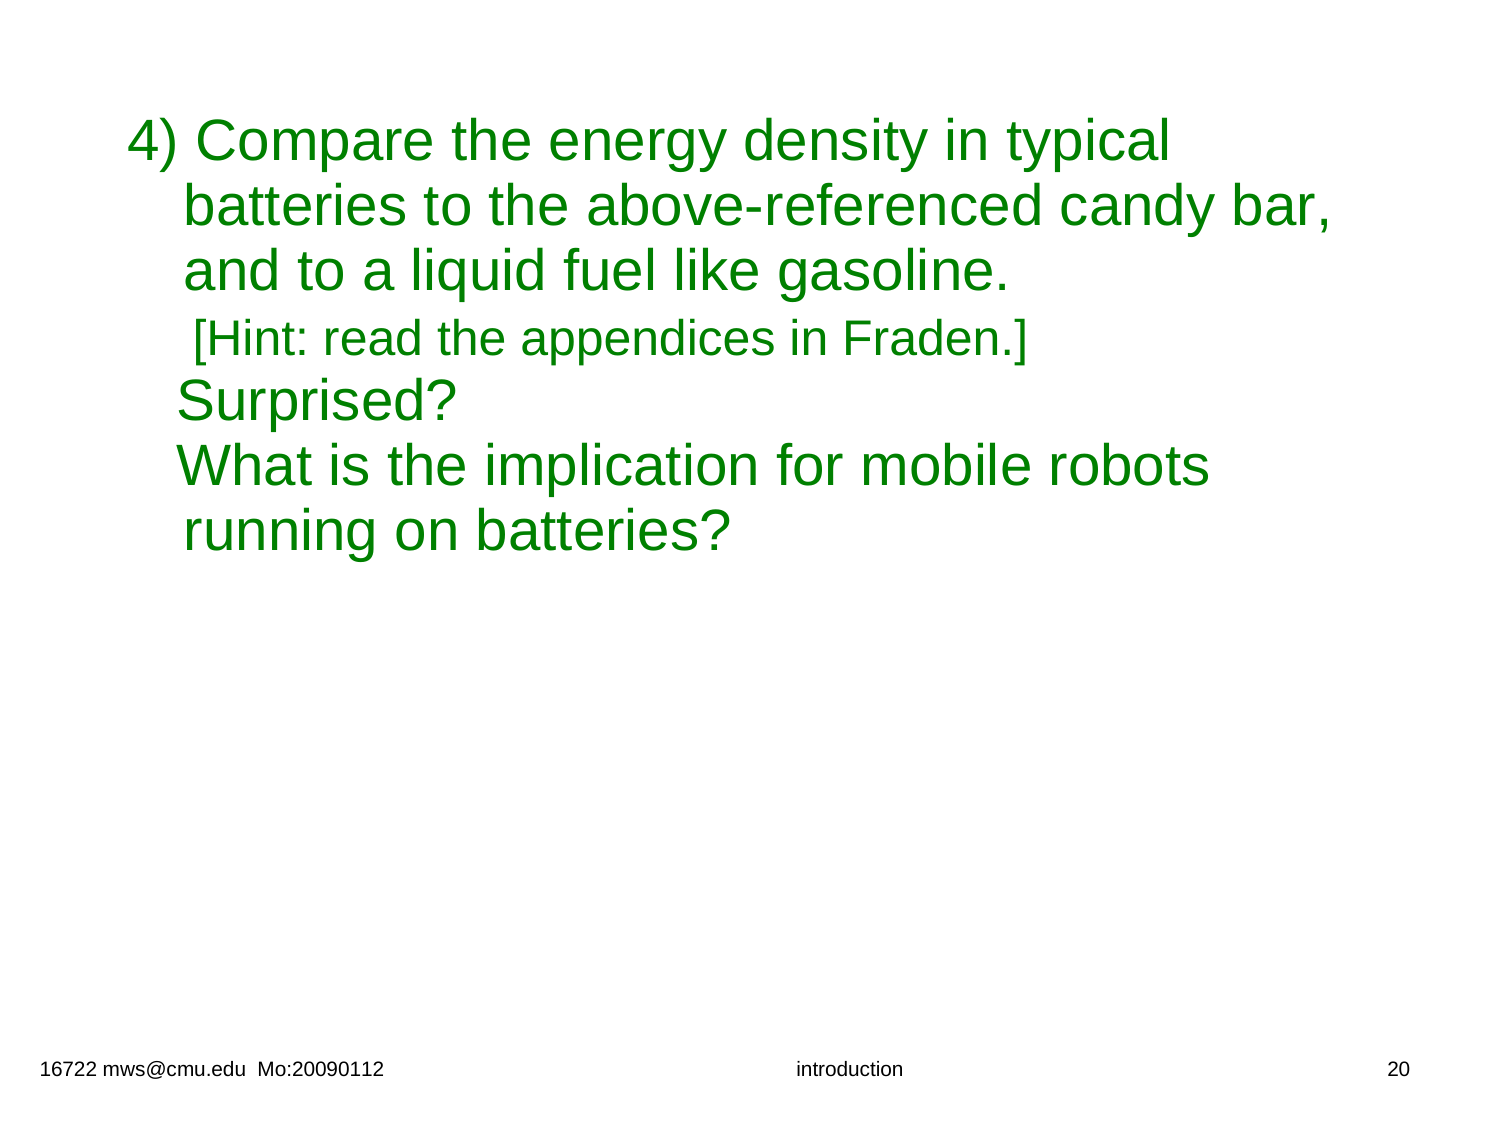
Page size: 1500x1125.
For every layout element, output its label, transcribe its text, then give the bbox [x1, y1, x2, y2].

list 4) Compare the energy density in typical batteries to the above-referenced candy bar, and to a liquid fuel like gasoline. [Hint: read the appendices in Fraden.] Surprised? What is the implication for mobile robots running on batteries? [112, 99, 1388, 1001]
